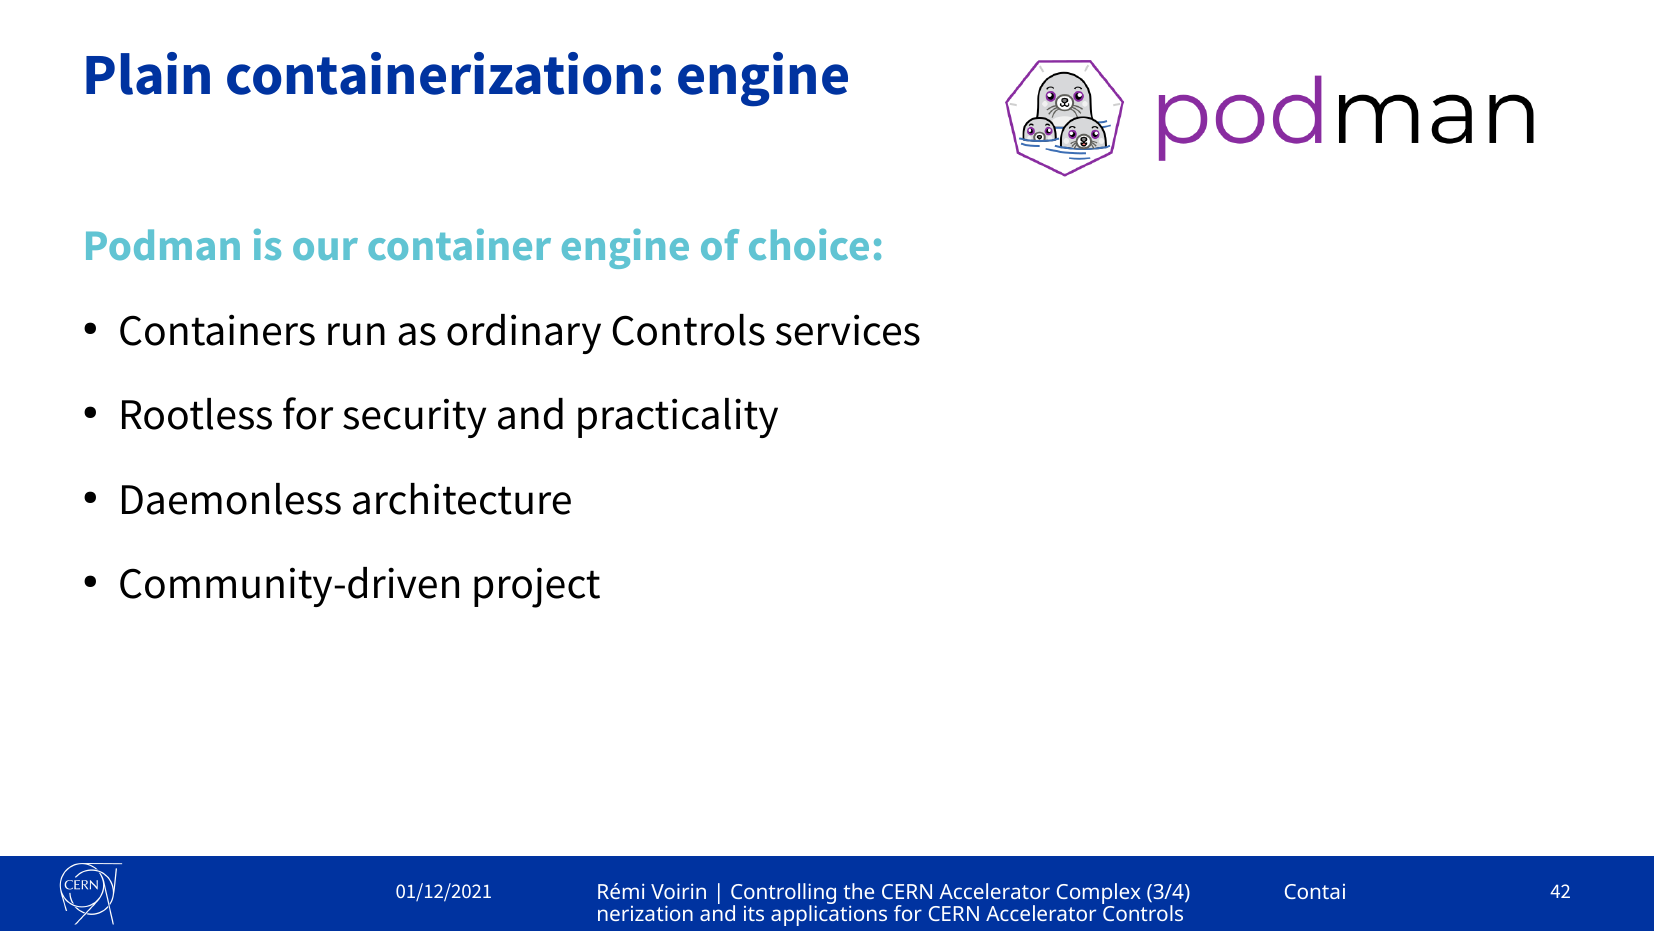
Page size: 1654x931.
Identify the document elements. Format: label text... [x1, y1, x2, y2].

list Podman is our container engine of choice: Containers run as ordinary Controls services Rootless for security and practicality Daemonless architecture Community-driven project [82, 217, 1536, 758]
title Plain containerization: engine [82, 37, 1571, 193]
picture [56, 859, 127, 928]
picture [992, 47, 1546, 189]
